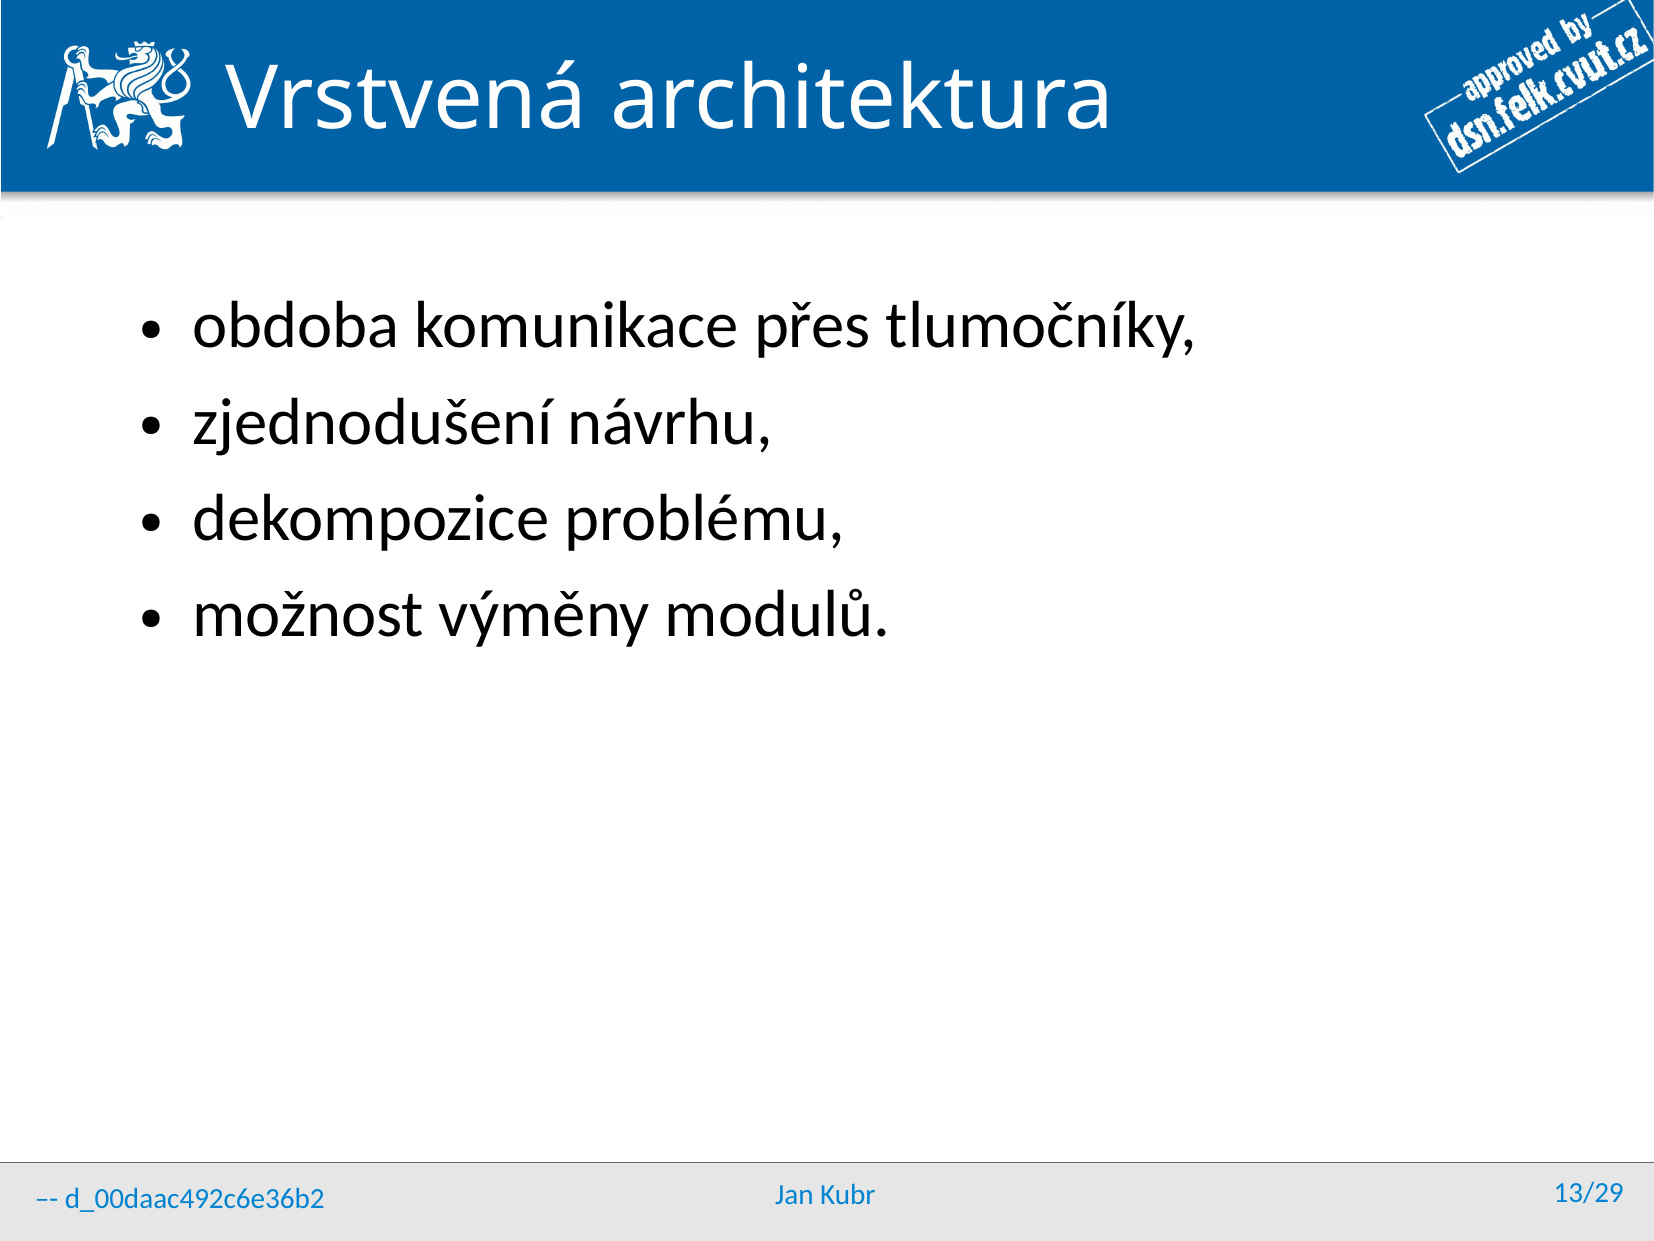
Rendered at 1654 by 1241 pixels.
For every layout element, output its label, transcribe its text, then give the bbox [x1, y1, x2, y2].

list obdoba komunikace přes tlumočníky, zjednodušení návrhu, dekompozice problému, možnost výměny modulů. [121, 297, 1534, 1126]
title Vrstvená architektura [225, 0, 1426, 188]
picture [1, 0, 1654, 217]
